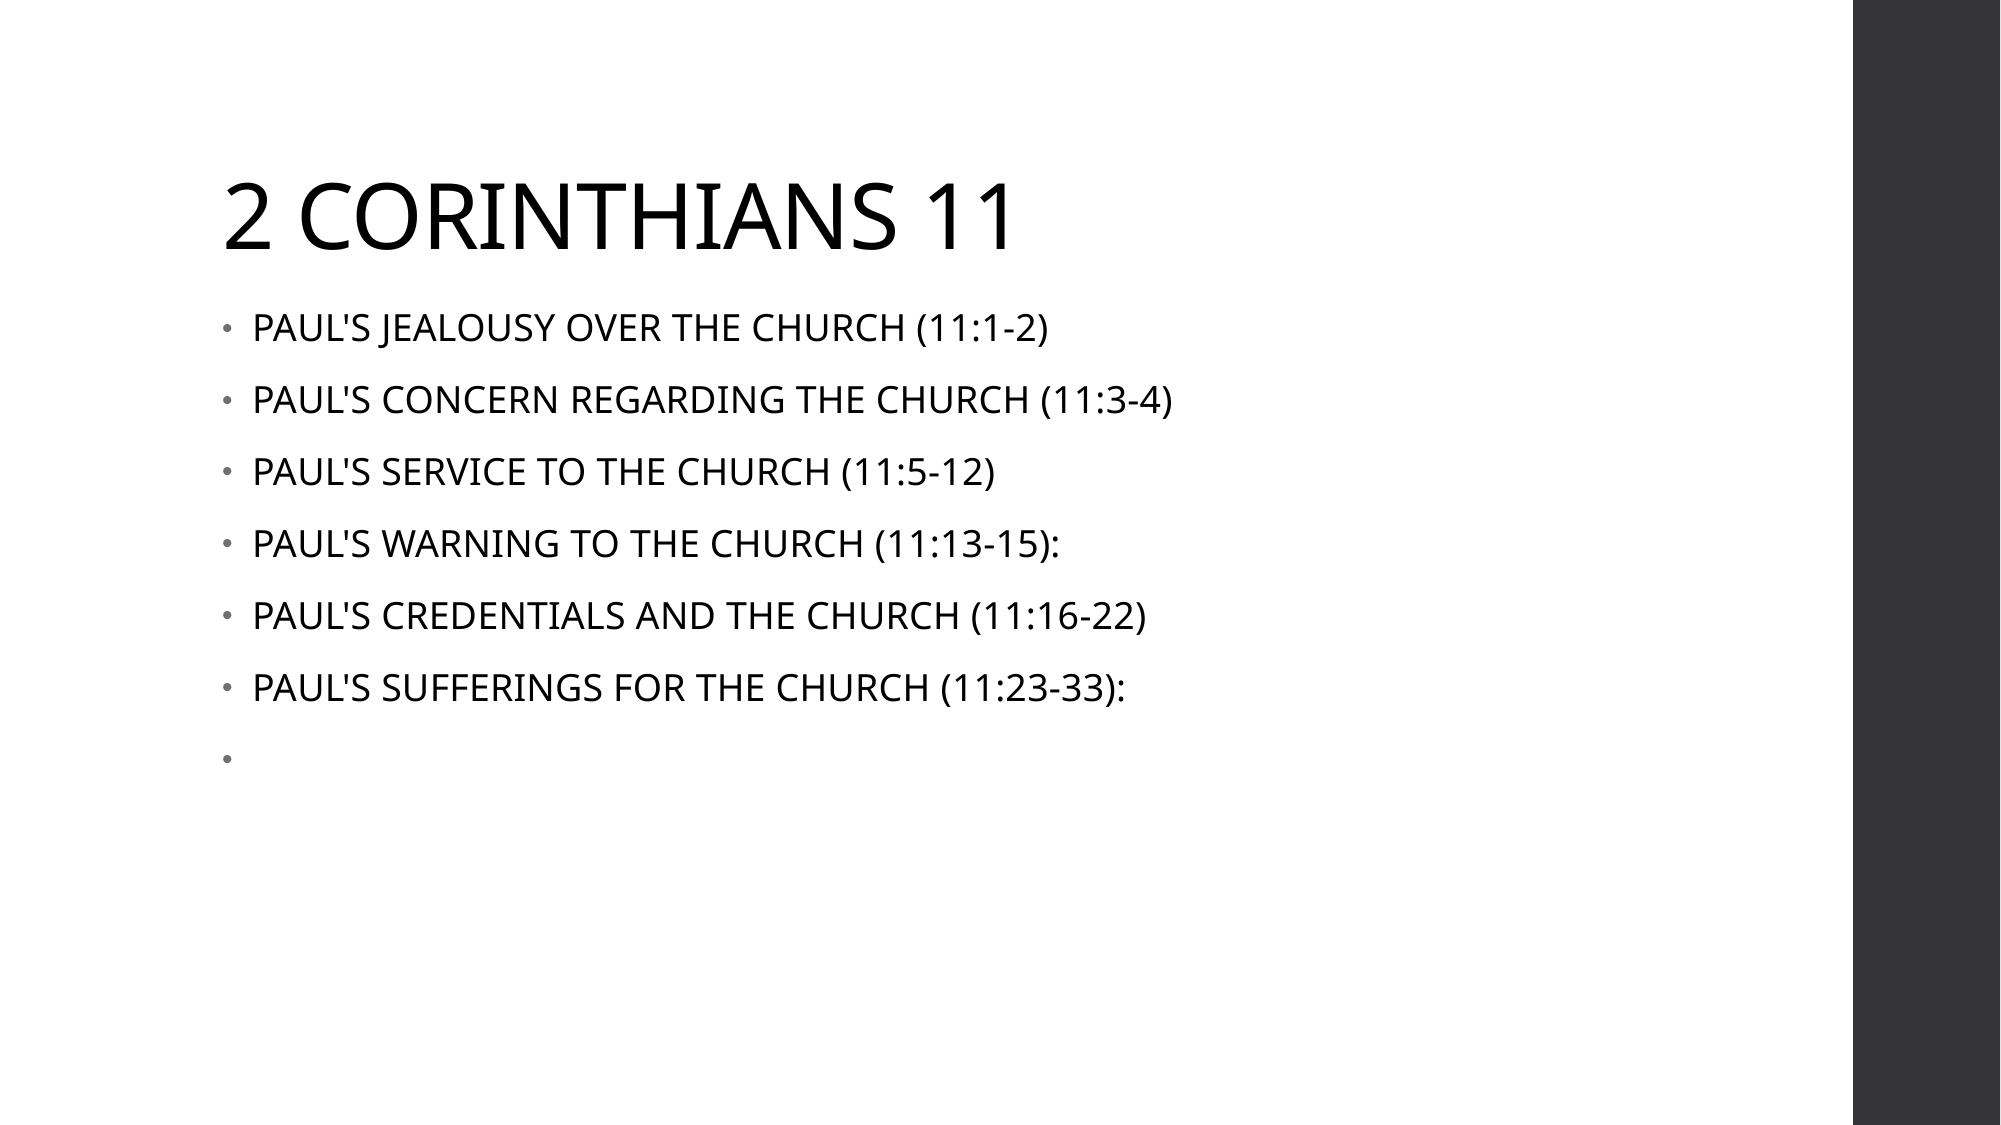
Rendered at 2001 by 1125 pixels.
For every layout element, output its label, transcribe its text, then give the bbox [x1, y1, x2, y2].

list PAUL'S JEALOUSY OVER THE CHURCH (11:1-2) PAUL'S CONCERN REGARDING THE CHURCH (11:3-4) PAUL'S SERVICE TO THE CHURCH (11:5-12) PAUL'S WARNING TO THE CHURCH (11:13-15): PAUL'S CREDENTIALS AND THE CHURCH (11:16-22) PAUL'S SUFFERINGS FOR THE CHURCH (11:23-33): [206, 299, 1617, 1014]
title 2 CORINTHIANS 11 [206, 60, 1797, 278]
